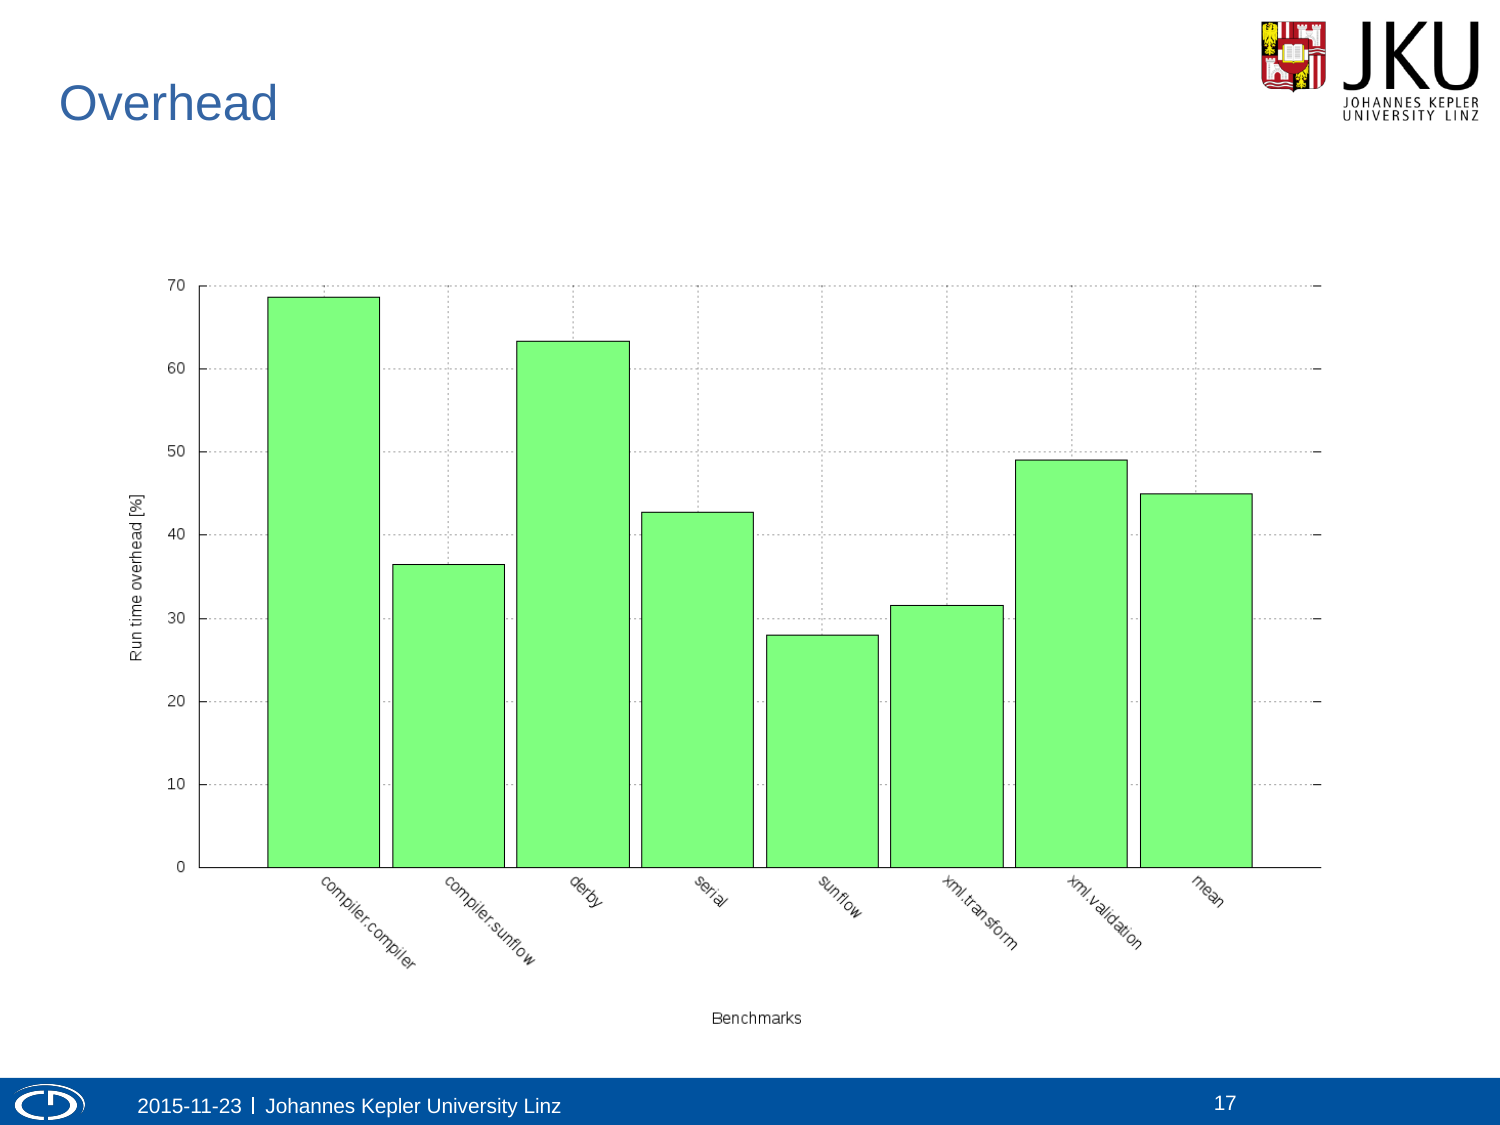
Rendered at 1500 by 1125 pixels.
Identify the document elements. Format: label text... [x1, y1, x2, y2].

title Overhead [58, 58, 1004, 148]
picture [1249, 7, 1495, 129]
picture [123, 265, 1352, 1033]
picture [11, 1077, 88, 1125]
